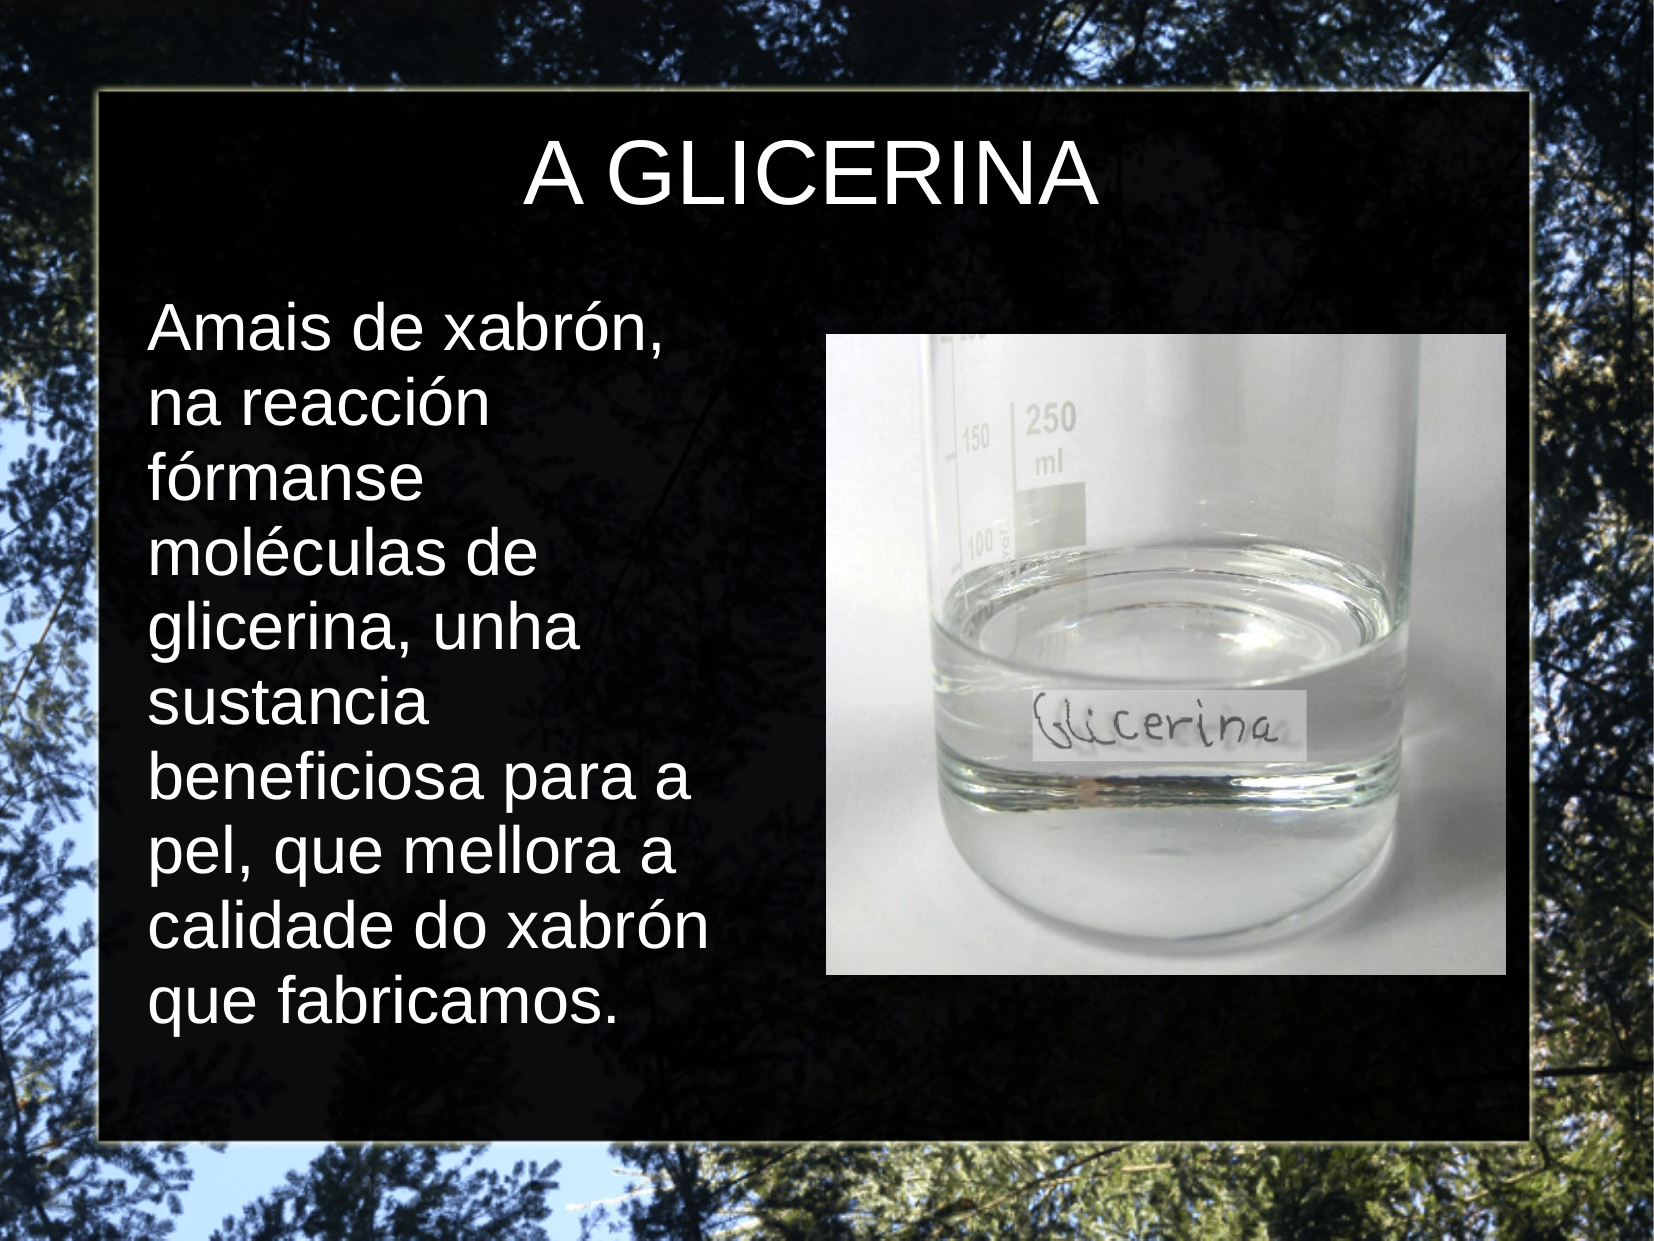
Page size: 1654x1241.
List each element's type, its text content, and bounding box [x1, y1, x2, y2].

list Amais de xabrón, na reacción fórmanse moléculas de glicerina, unha sustancia beneficiosa para a pel, que mellora a calidade do xabrón que fabricamos. [147, 290, 739, 1108]
title A GLICERINA [88, 95, 1536, 250]
picture [0, 0, 1654, 1241]
